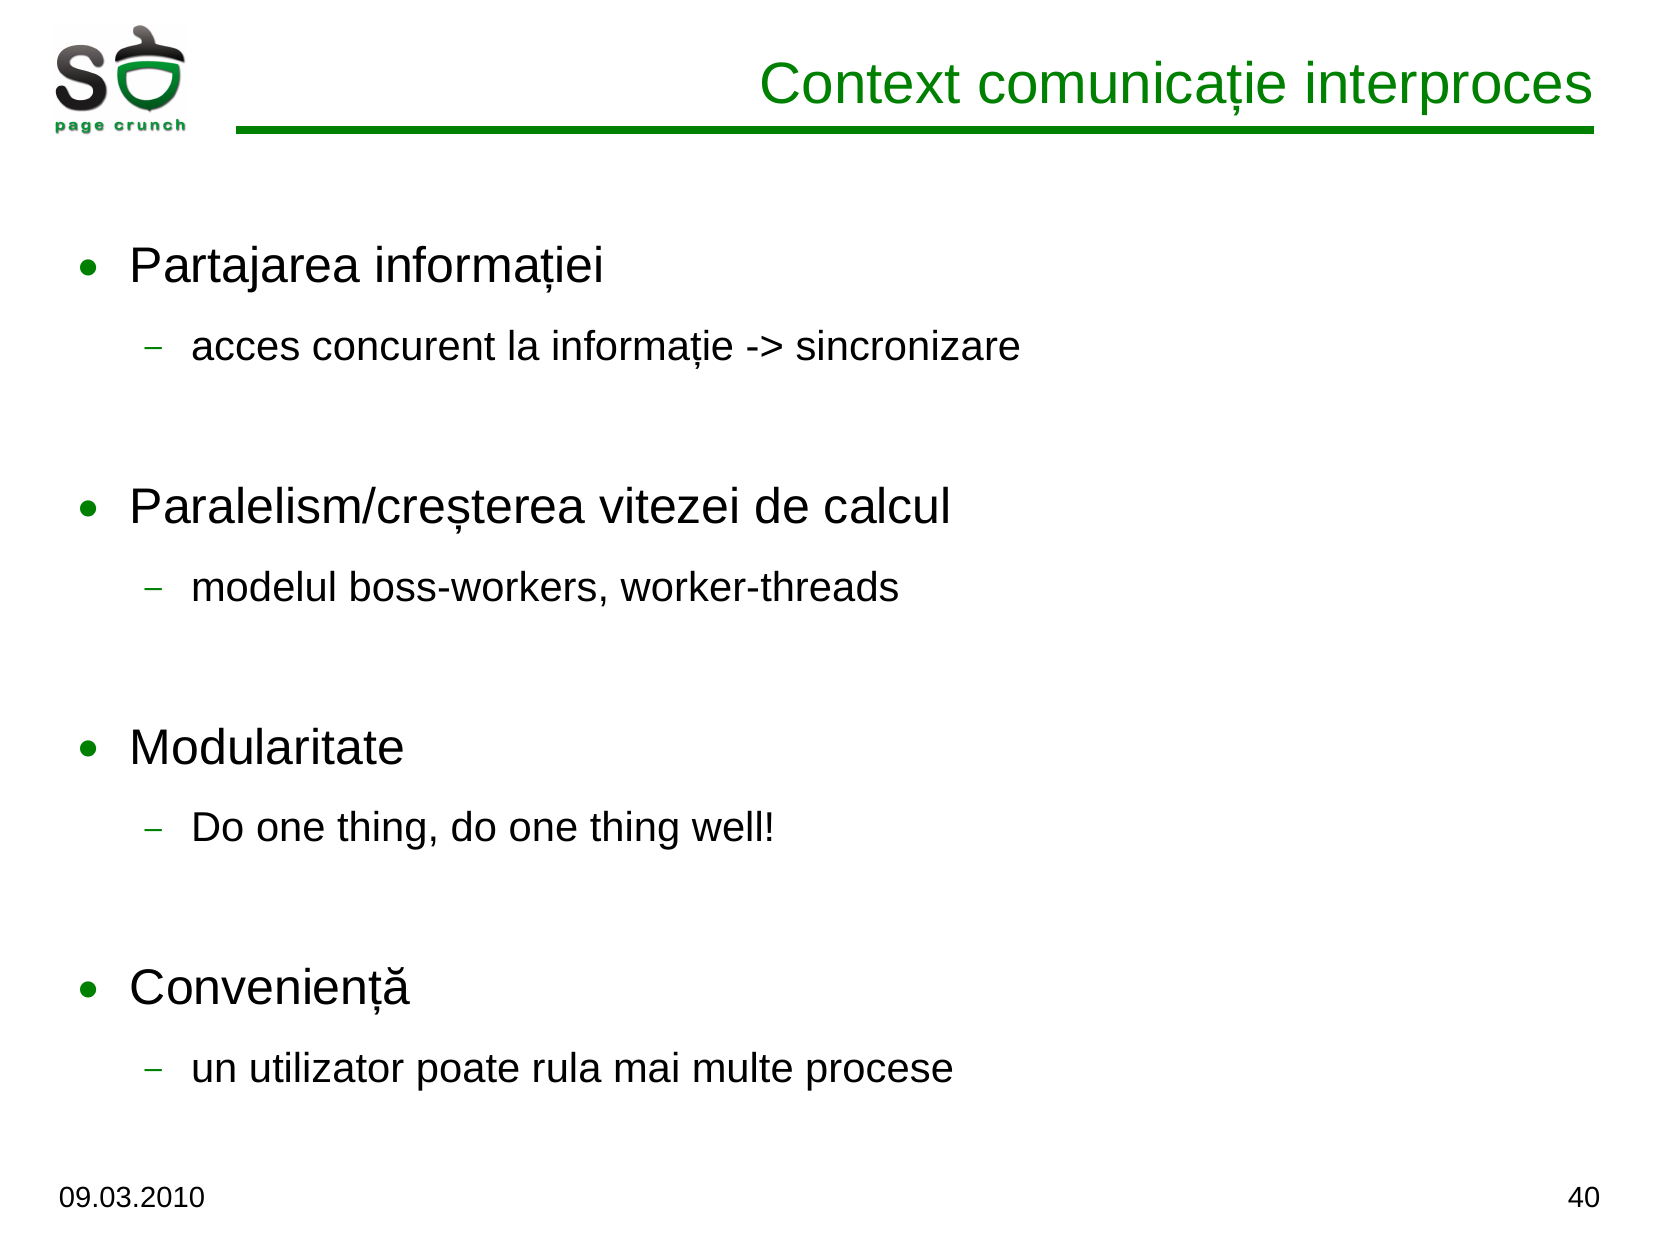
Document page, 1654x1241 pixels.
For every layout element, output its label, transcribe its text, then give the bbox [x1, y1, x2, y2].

picture [53, 23, 188, 136]
title Context comunicație interproces [236, 49, 1595, 119]
list Partajarea informației acces concurent la informație -> sincronizare Paralelism/creșterea vitezei de calcul modelul boss-workers, worker-threads Modularitate Do one thing, do one thing well! Conveniență un utilizator poate rula mai multe procese [59, 177, 1595, 1152]
